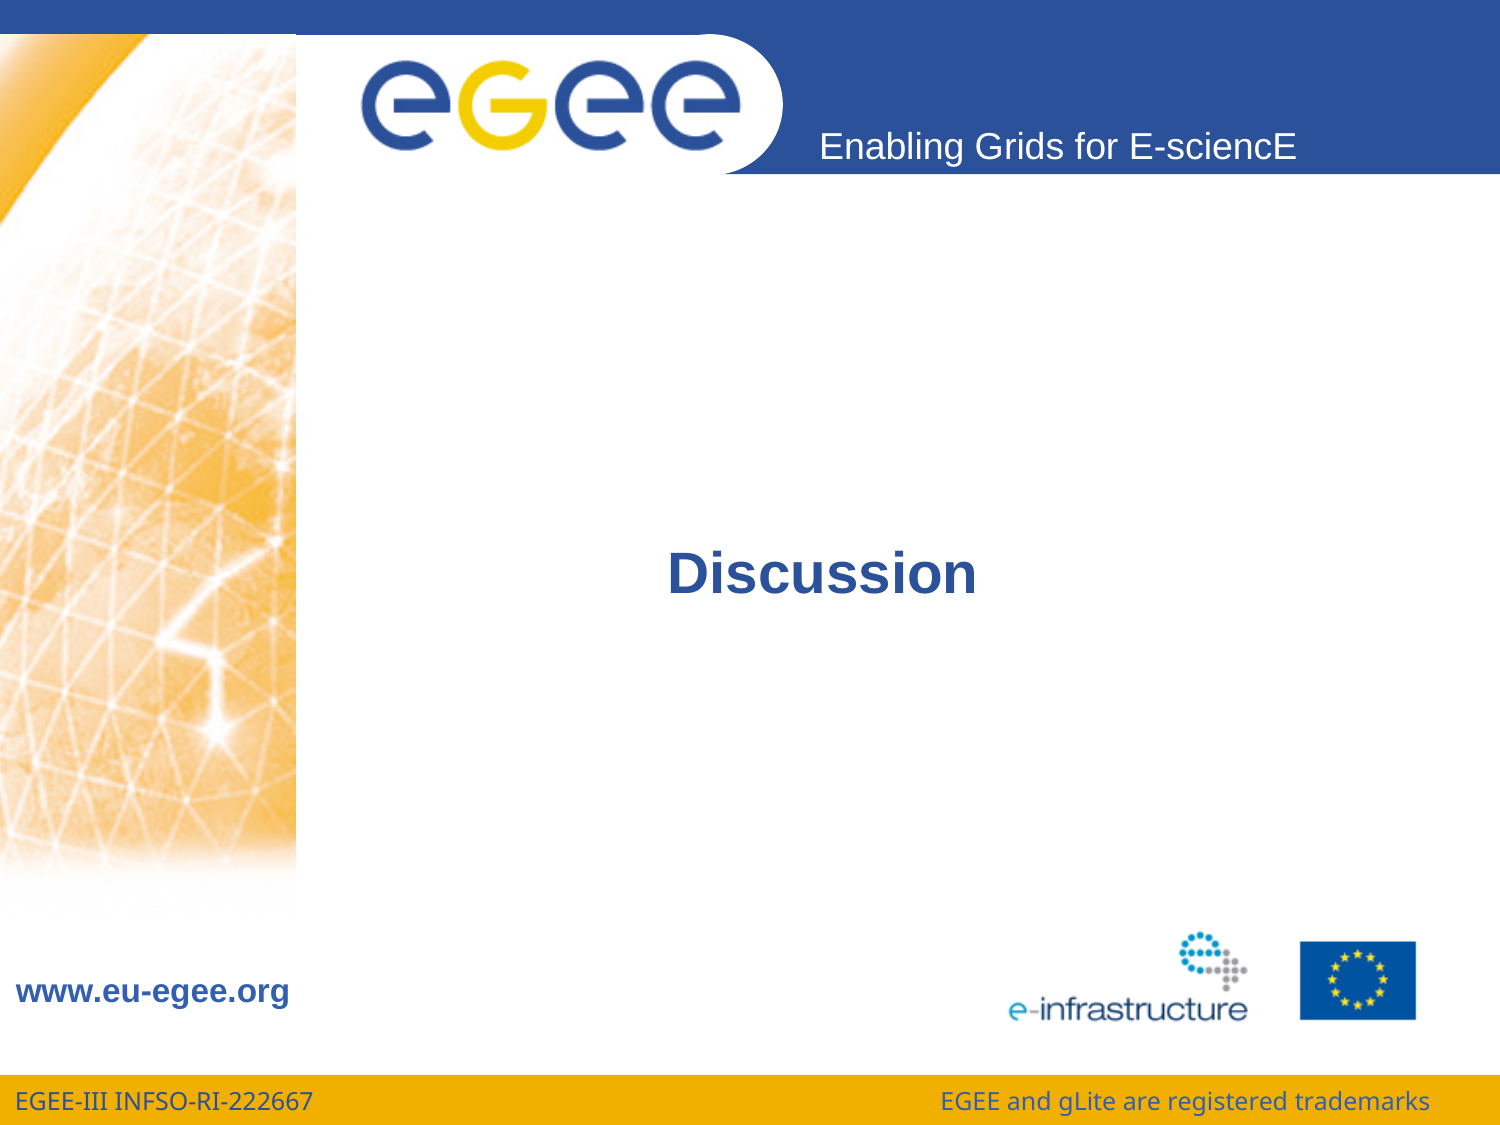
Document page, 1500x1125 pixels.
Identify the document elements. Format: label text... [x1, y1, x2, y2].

picture [1291, 934, 1424, 1028]
picture [1003, 925, 1254, 1028]
title Discussion [146, 522, 1500, 728]
picture [355, 56, 748, 154]
picture [0, 34, 296, 921]
